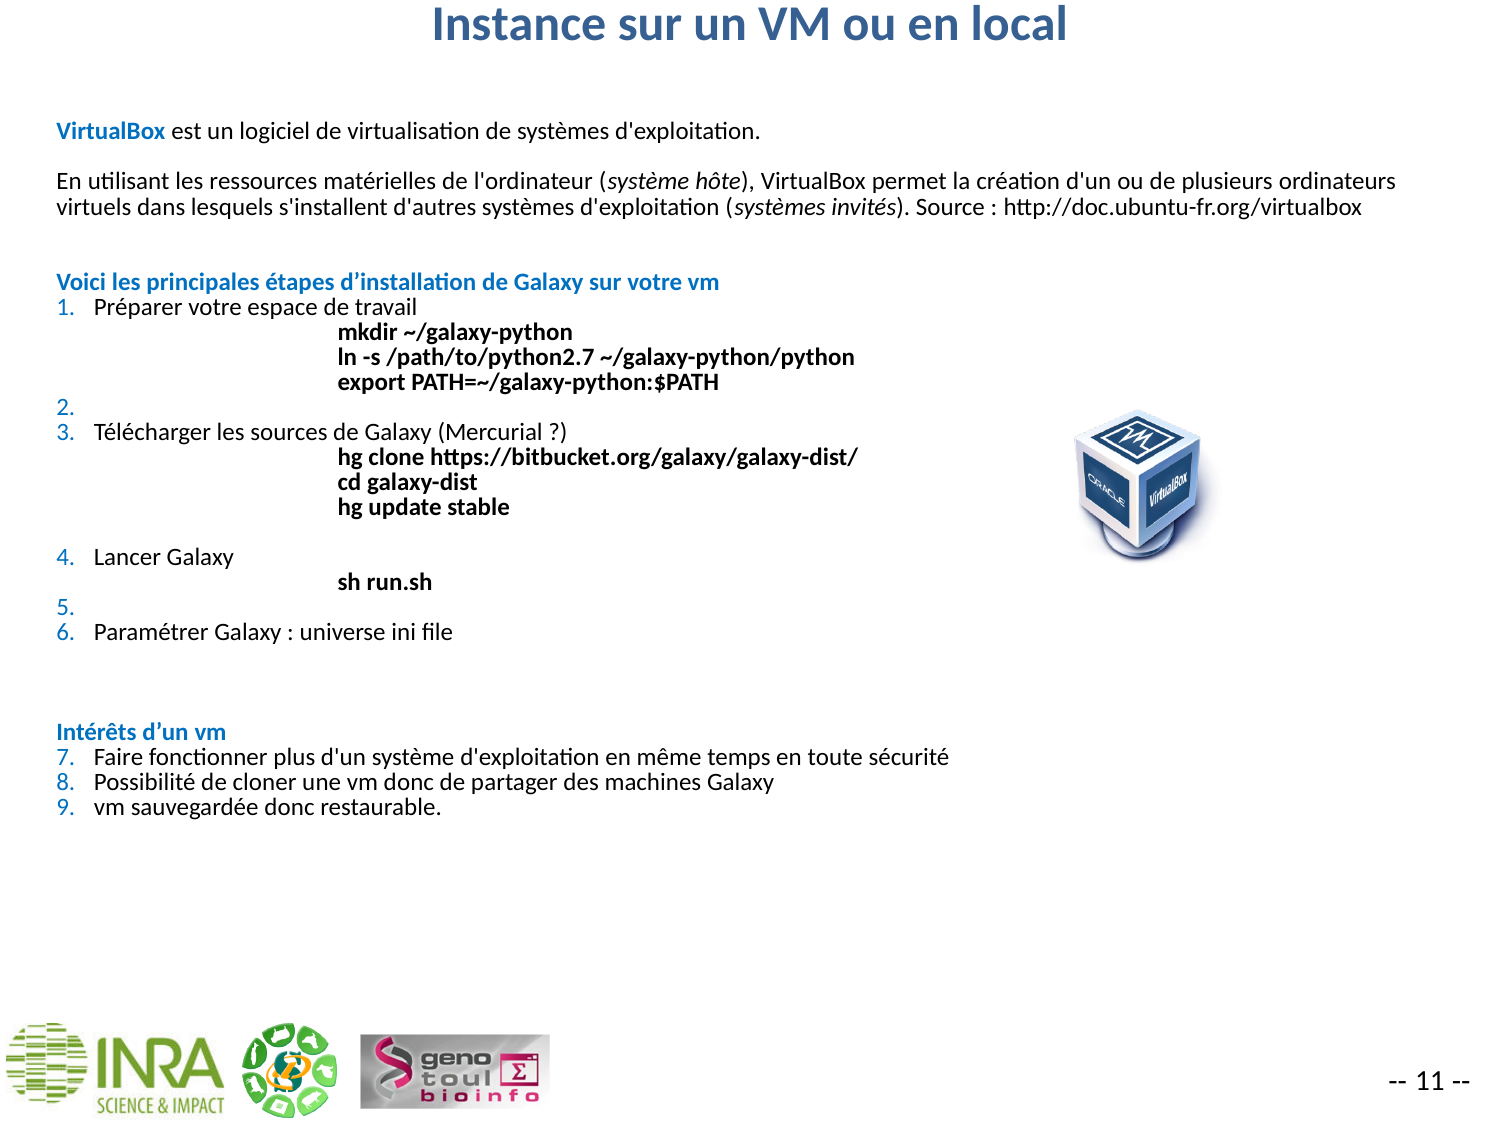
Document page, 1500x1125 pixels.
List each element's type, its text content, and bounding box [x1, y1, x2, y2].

text_box VirtualBox est un logiciel de virtualisation de systèmes d'exploitation. En utilisant les ressources matérielles de l'ordinateur (système hôte), VirtualBox permet la création d'un ou de plusieurs ordinateurs virtuels dans lesquels s'installent d'autres systèmes d'exploitation (systèmes invités). Source : http://doc.ubuntu-fr.org/virtualbox Voici les principales étapes d’installation de Galaxy sur votre vm Préparer votre espace de travail mkdir ~/galaxy-python ln -s /path/to/python2.7 ~/galaxy-python/python export PATH=~/galaxy-python:$PATH Télécharger les sources de Galaxy (Mercurial ?) hg clone https://bitbucket.org/galaxy/galaxy-dist/ cd galaxy-dist hg update stable Lancer Galaxy sh run.sh Paramétrer Galaxy : universe ini file Intérêts d’un vm Faire fonctionner plus d'un système d'exploitation en même temps en toute sécurité Possibilité de cloner une vm donc de partager des machines Galaxy vm sauvegardée donc restaurable. [41, 114, 1483, 855]
text_box Instance sur un VM ou en local [0, 0, 1500, 73]
